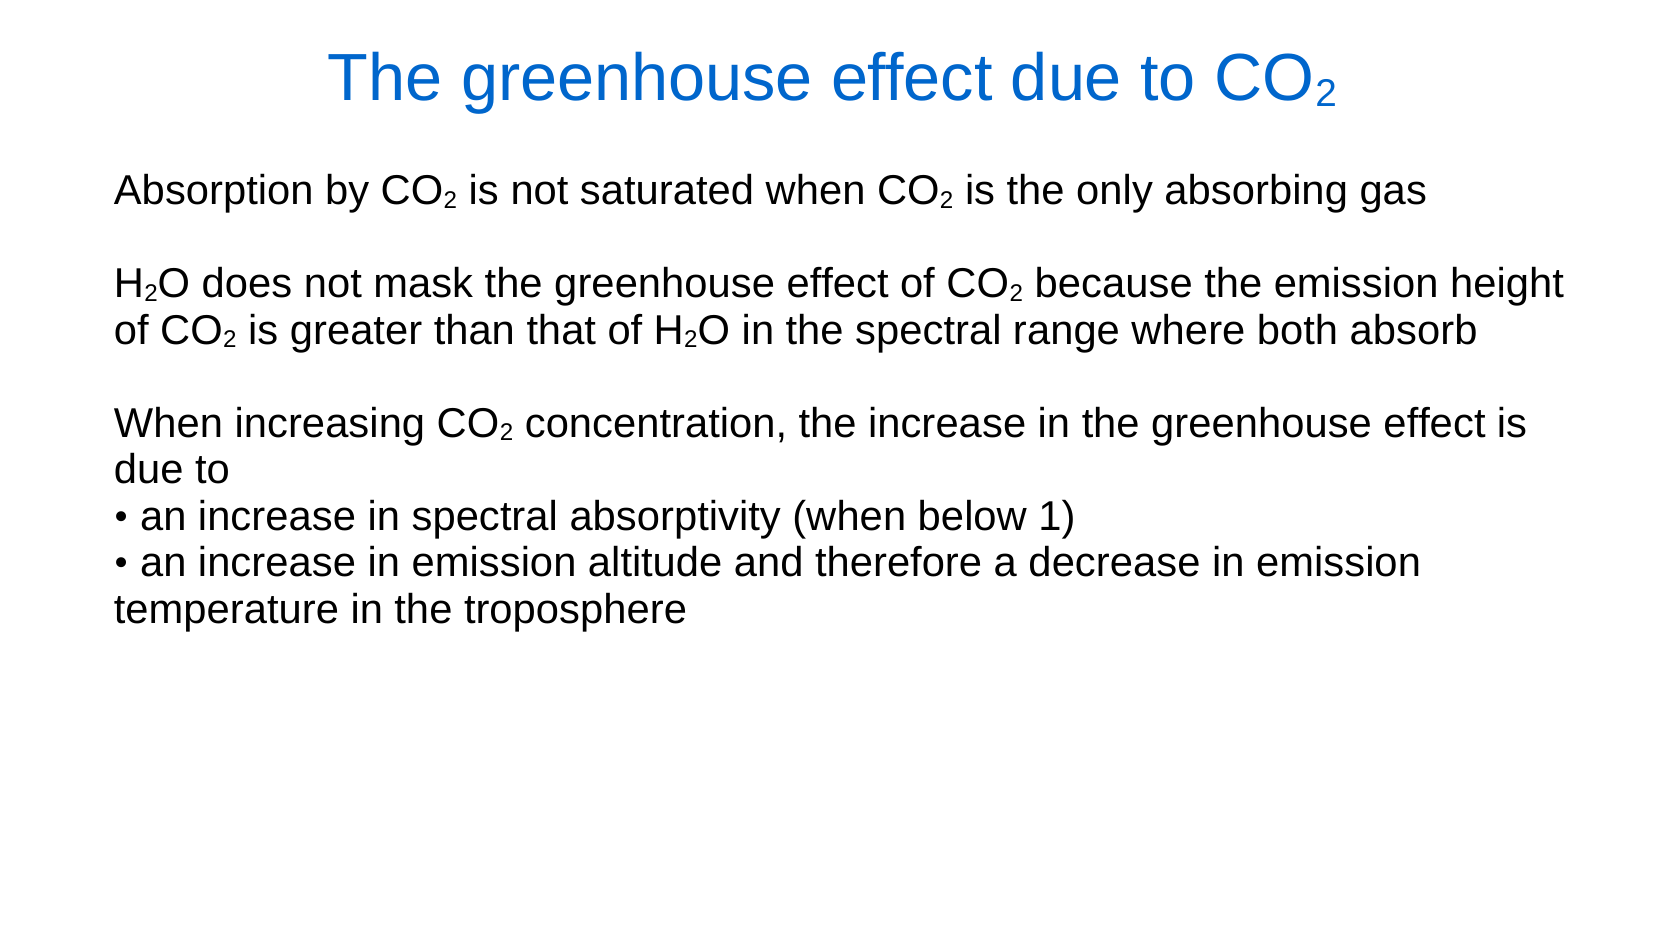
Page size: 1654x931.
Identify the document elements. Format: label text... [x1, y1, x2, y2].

text_box Absorption by CO2 is not saturated when CO2 is the only absorbing gas H2O does not mask the greenhouse effect of CO2 because the emission height of CO2 is greater than that of H2O in the spectral range where both absorb When increasing CO2 concentration, the increase in the greenhouse effect is due to an increase in spectral absorptivity (when below 1) an increase in emission altitude and therefore a decrease in emission temperature in the troposphere [99, 159, 1616, 826]
text_box The greenhouse effect due to CO2 [65, 21, 1600, 114]
